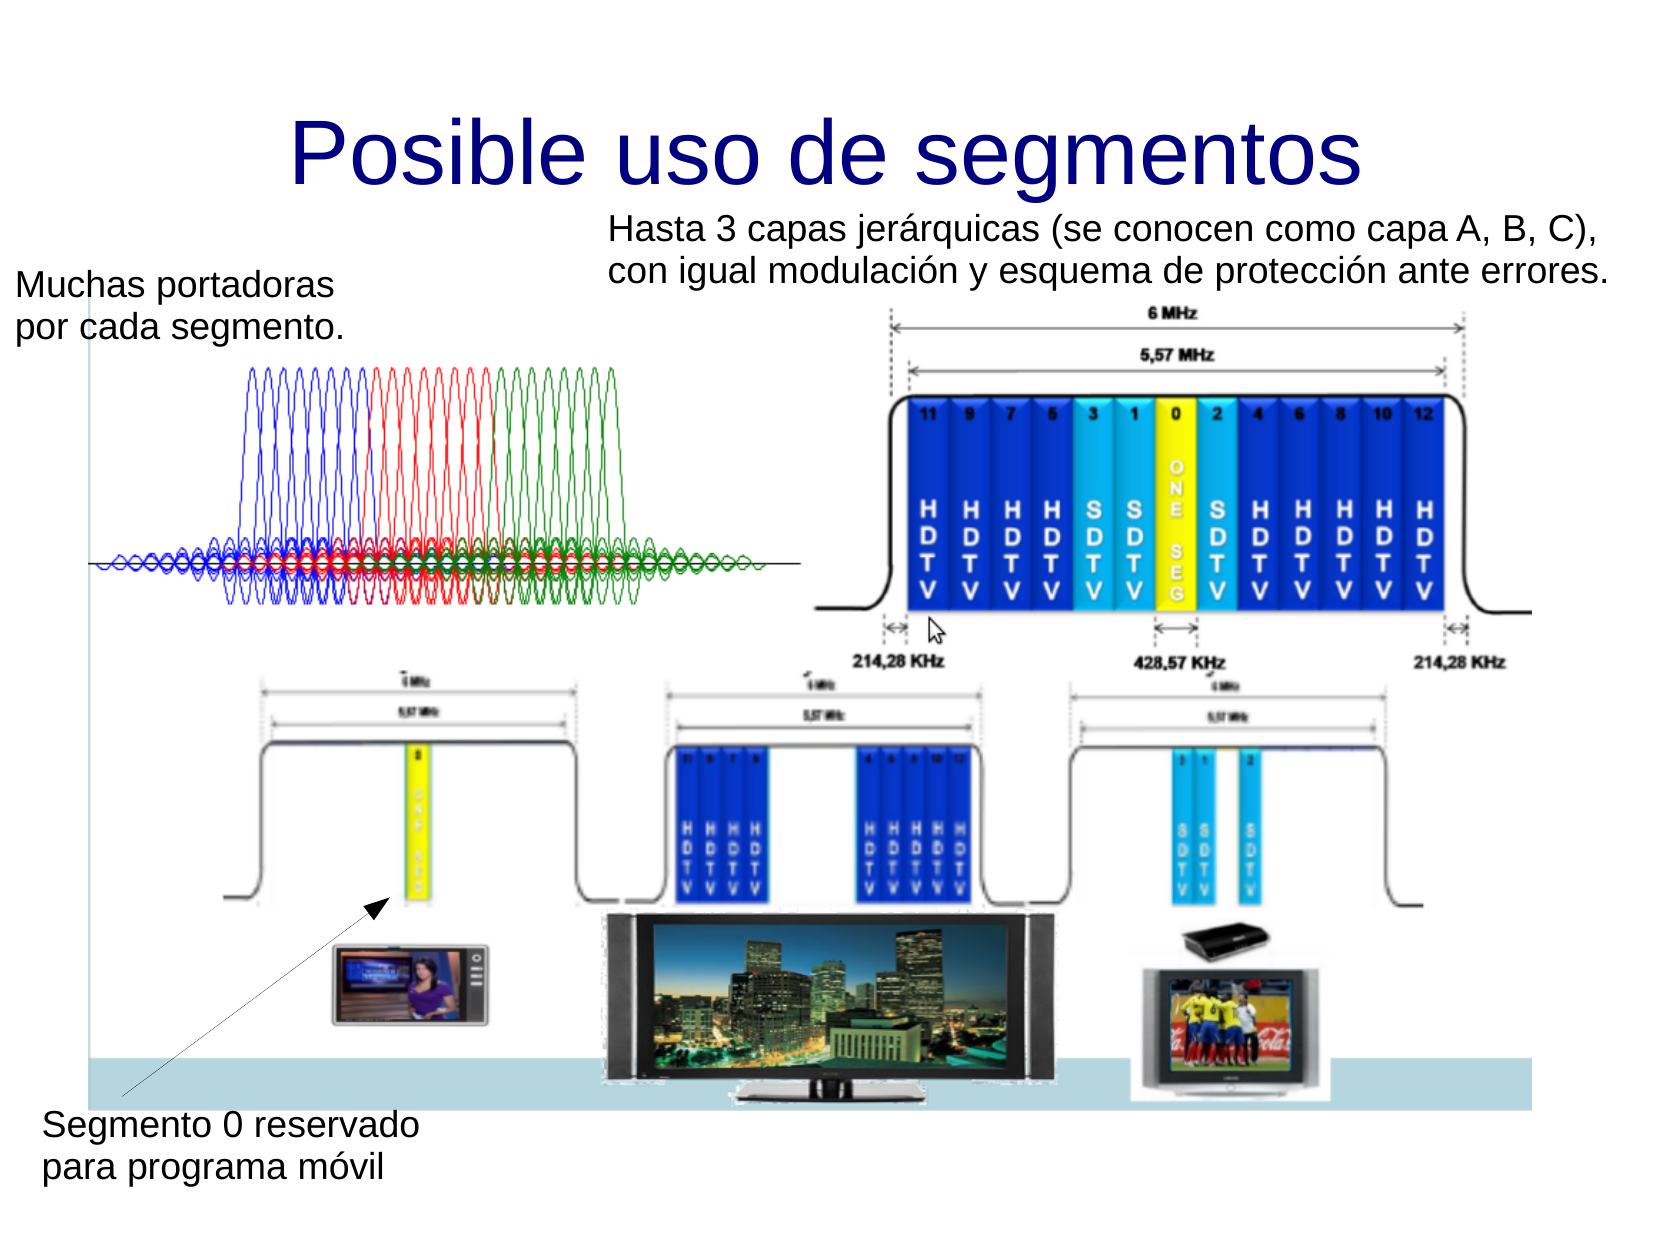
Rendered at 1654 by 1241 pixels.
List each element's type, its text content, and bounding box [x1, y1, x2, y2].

title Posible uso de segmentos [82, 49, 1571, 257]
picture [88, 290, 1532, 1121]
text_box Segmento 0 reservado para programa móvil [26, 1096, 436, 1196]
text_box Muchas portadoras por cada segmento. [0, 256, 361, 356]
text_box Hasta 3 capas jerárquicas (se conocen como capa A, B, C), con igual modulación y esquema de protección ante errores. [592, 199, 1654, 341]
